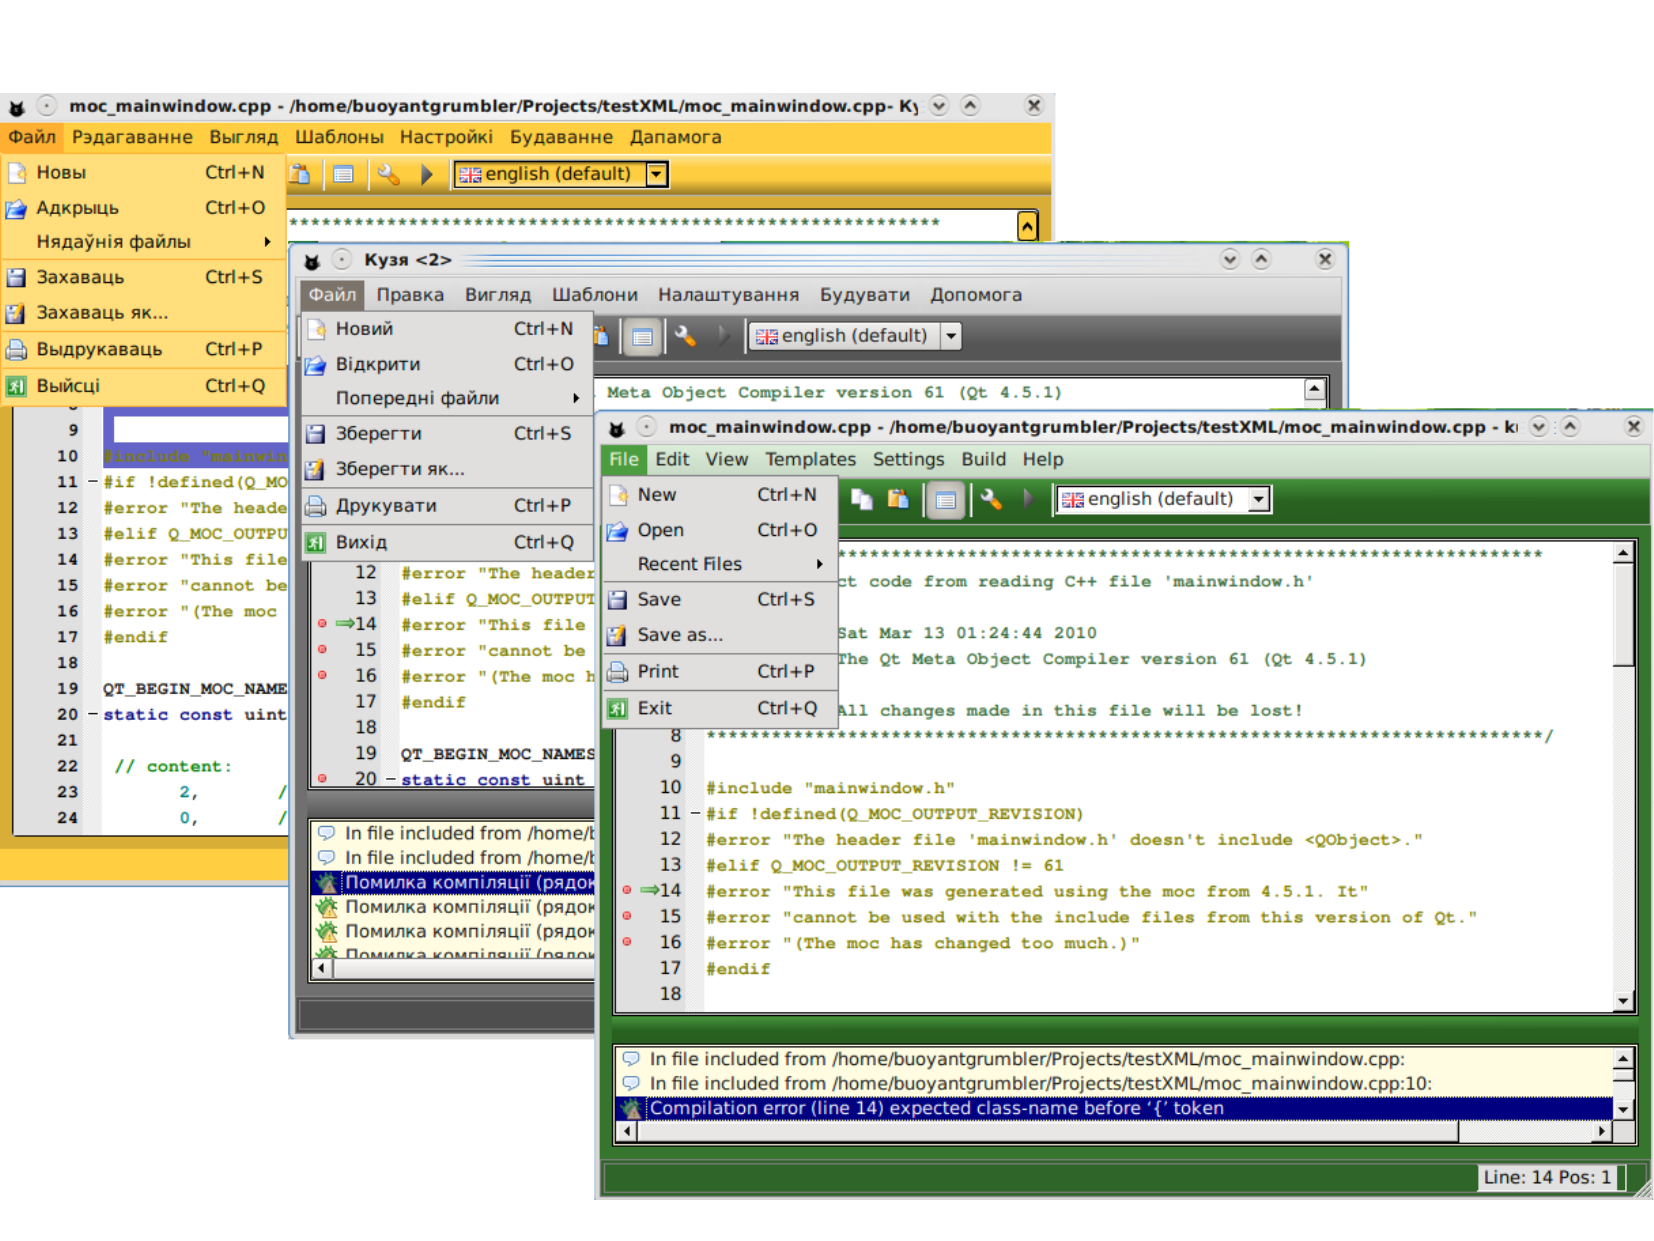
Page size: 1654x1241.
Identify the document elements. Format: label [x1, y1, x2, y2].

picture [0, 93, 1654, 1201]
